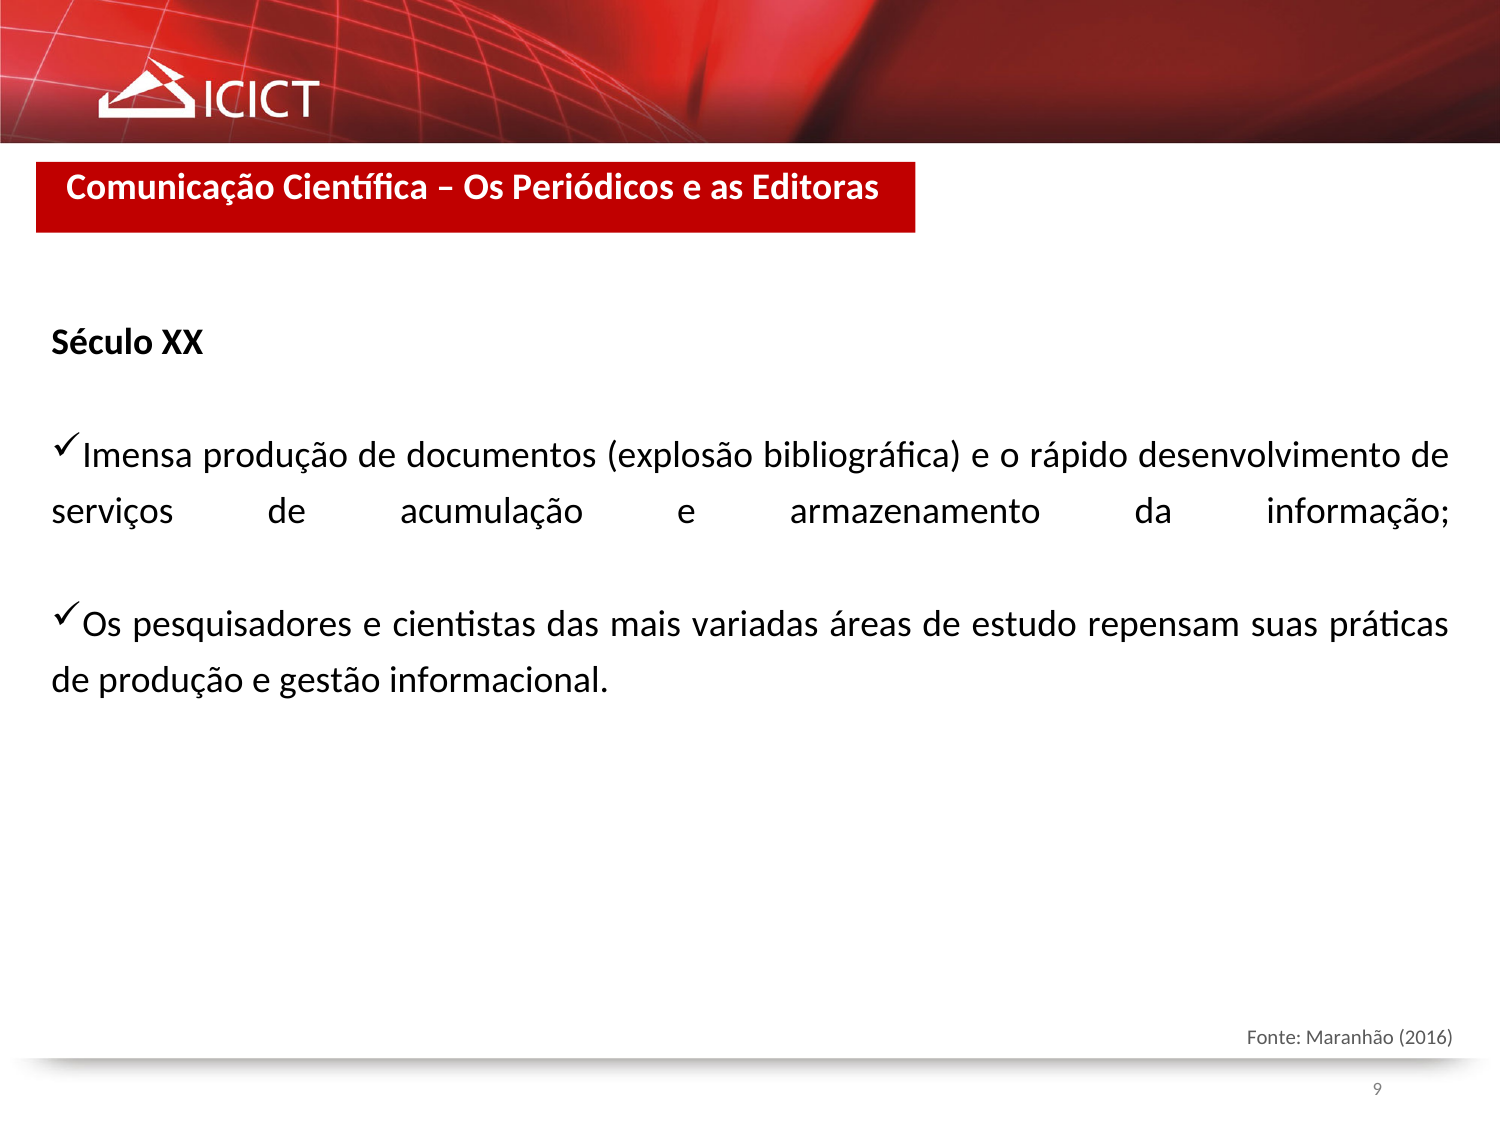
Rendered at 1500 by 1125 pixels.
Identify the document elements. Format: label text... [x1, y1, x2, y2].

text_box Século XX Imensa produção de documentos (explosão bibliográfica) e o rápido desenvolvimento de serviços de acumulação e armazenamento da informação; Os pesquisadores e cientistas das mais variadas áreas de estudo repensam suas práticas de produção e gestão informacional. [36, 298, 1467, 708]
text_box Fonte: Maranhão (2016) [1232, 1016, 1469, 1057]
text_box Comunicação Científica – Os Periódicos e as Editoras [36, 161, 916, 233]
text_box <número> [1059, 1057, 1397, 1118]
picture [0, 0, 1500, 1125]
